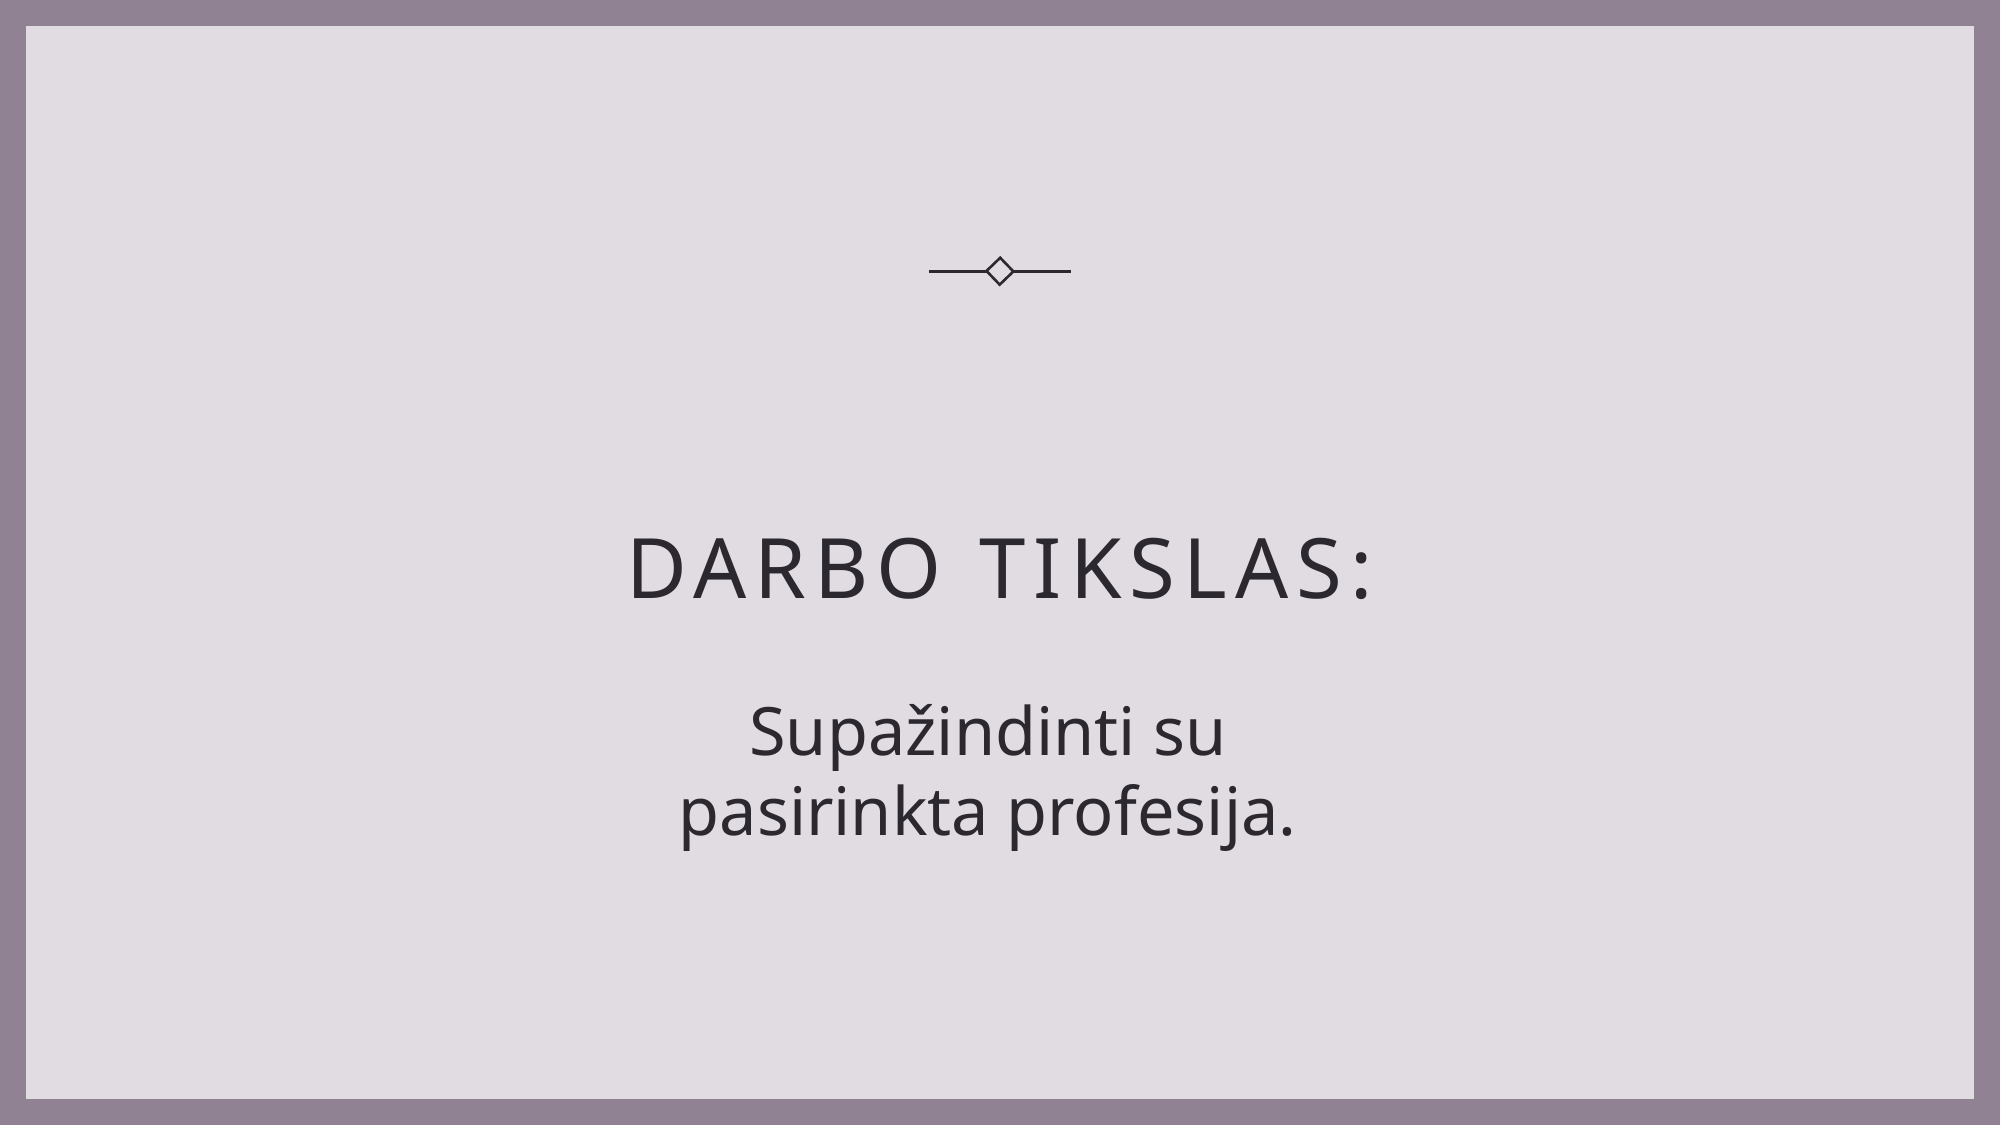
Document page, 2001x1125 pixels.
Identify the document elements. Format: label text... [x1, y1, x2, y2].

list Supažindinti su pasirinkta profesija. [571, 680, 1405, 884]
title Darbo tikslas: [416, 375, 1584, 623]
text_box [0, 0, 2000, 1125]
